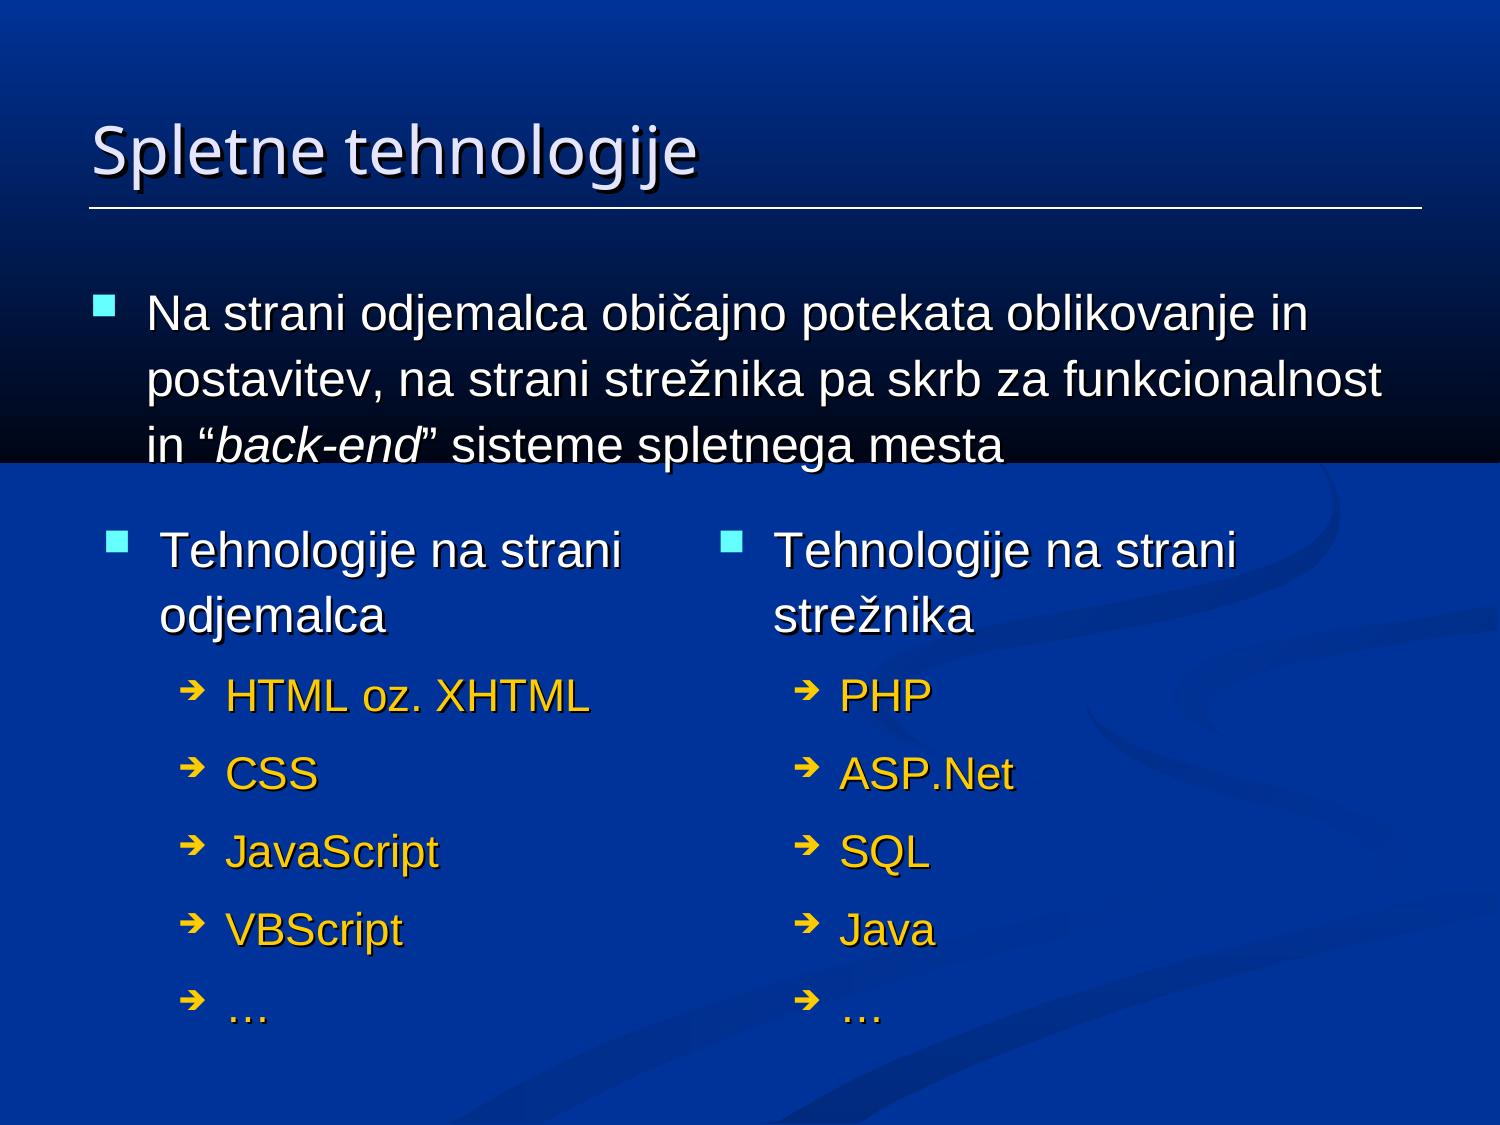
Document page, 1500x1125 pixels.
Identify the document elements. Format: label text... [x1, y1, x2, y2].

text_box Spletne tehnologije [76, 54, 1459, 242]
list Na strani odjemalca običajno potekata oblikovanje in postavitev, na strani strežnika pa skrb za funkcionalnost in “back-end” sisteme spletnega mesta [75, 267, 1447, 575]
text_box Tehnologije na strani odjemalca HTML oz. XHTML CSS JavaScript VBScript … [88, 503, 668, 1059]
text_box Tehnologije na strani strežnika PHP ASP.Net SQL Java … [702, 503, 1318, 1059]
